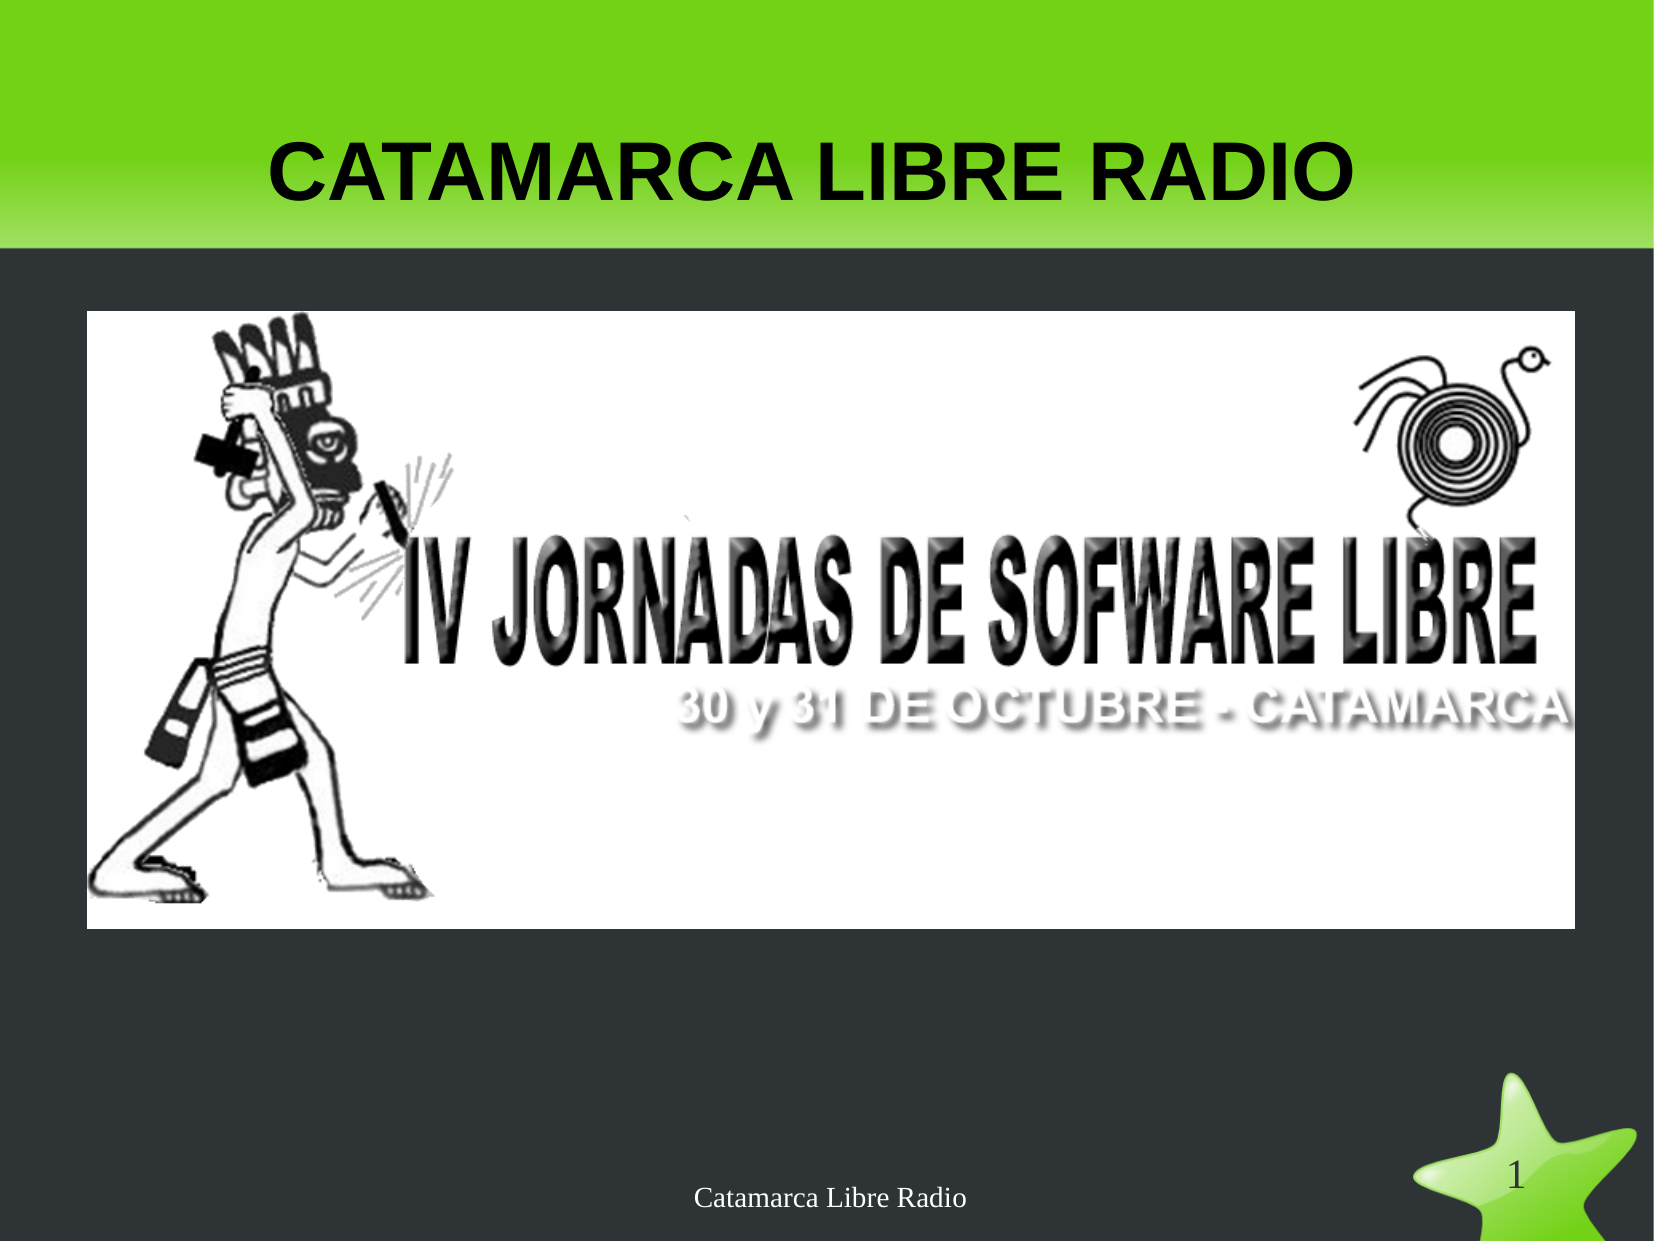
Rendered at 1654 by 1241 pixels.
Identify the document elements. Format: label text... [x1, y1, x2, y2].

picture [0, 0, 1654, 1241]
text_box CATAMARCA LIBRE RADIO [236, 118, 1388, 226]
